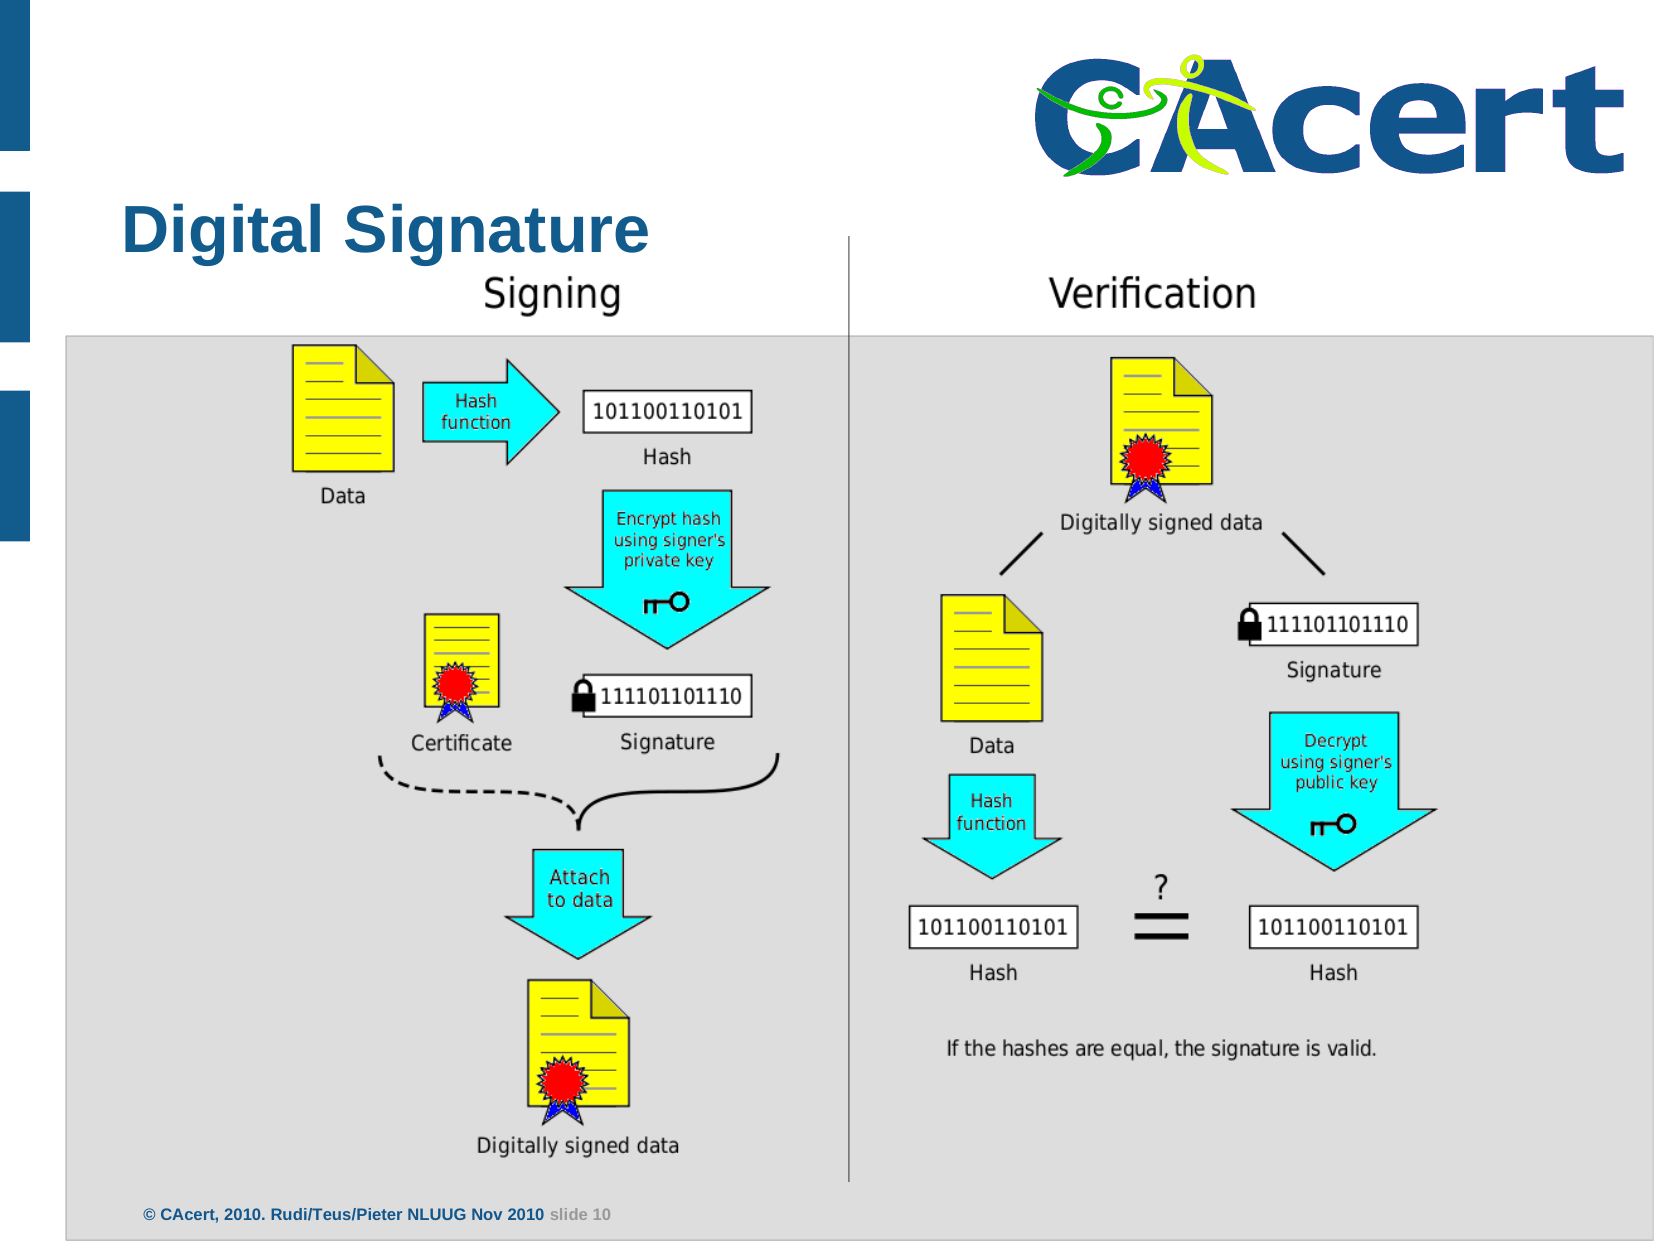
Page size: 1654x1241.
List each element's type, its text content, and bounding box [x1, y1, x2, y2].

picture [1033, 53, 1625, 178]
title Digital Signature [121, 171, 1533, 321]
picture [236, 236, 1496, 1182]
